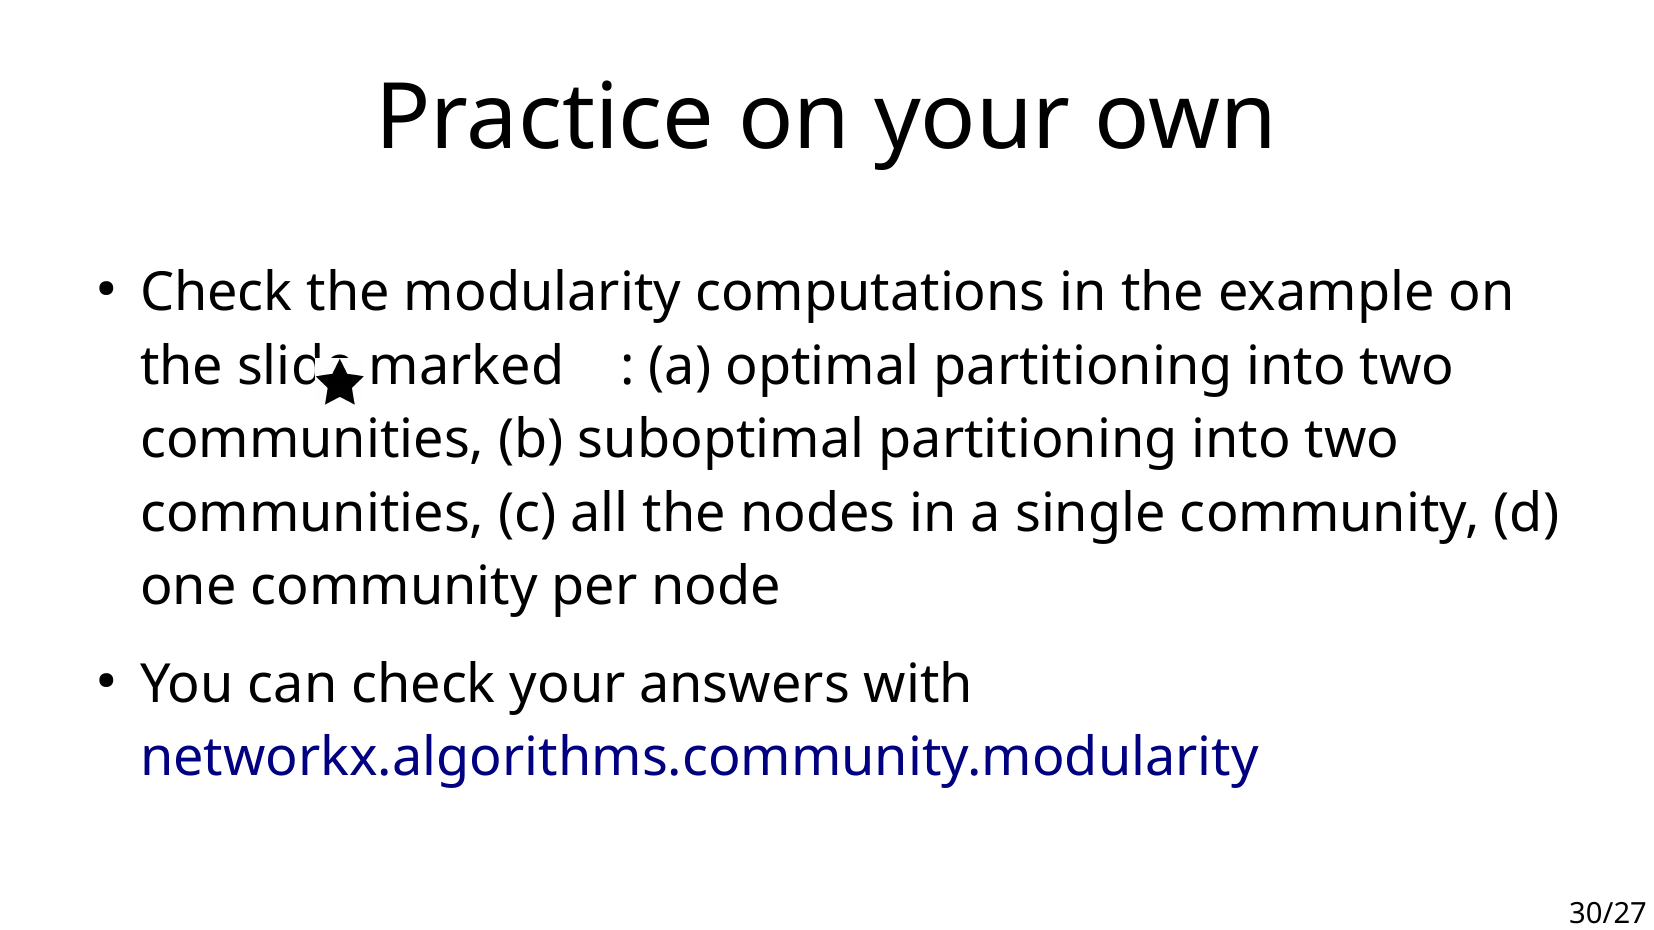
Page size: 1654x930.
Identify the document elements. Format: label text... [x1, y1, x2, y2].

title Practice on your own [82, 1, 1571, 225]
list Check the modularity computations in the example on the slide marked : (a) optimal partitioning into two communities, (b) suboptimal partitioning into two communities, (c) all the nodes in a single community, (d) one community per node You can check your answers with networkx.algorithms.community.modularity [82, 252, 1571, 793]
picture [315, 358, 364, 406]
